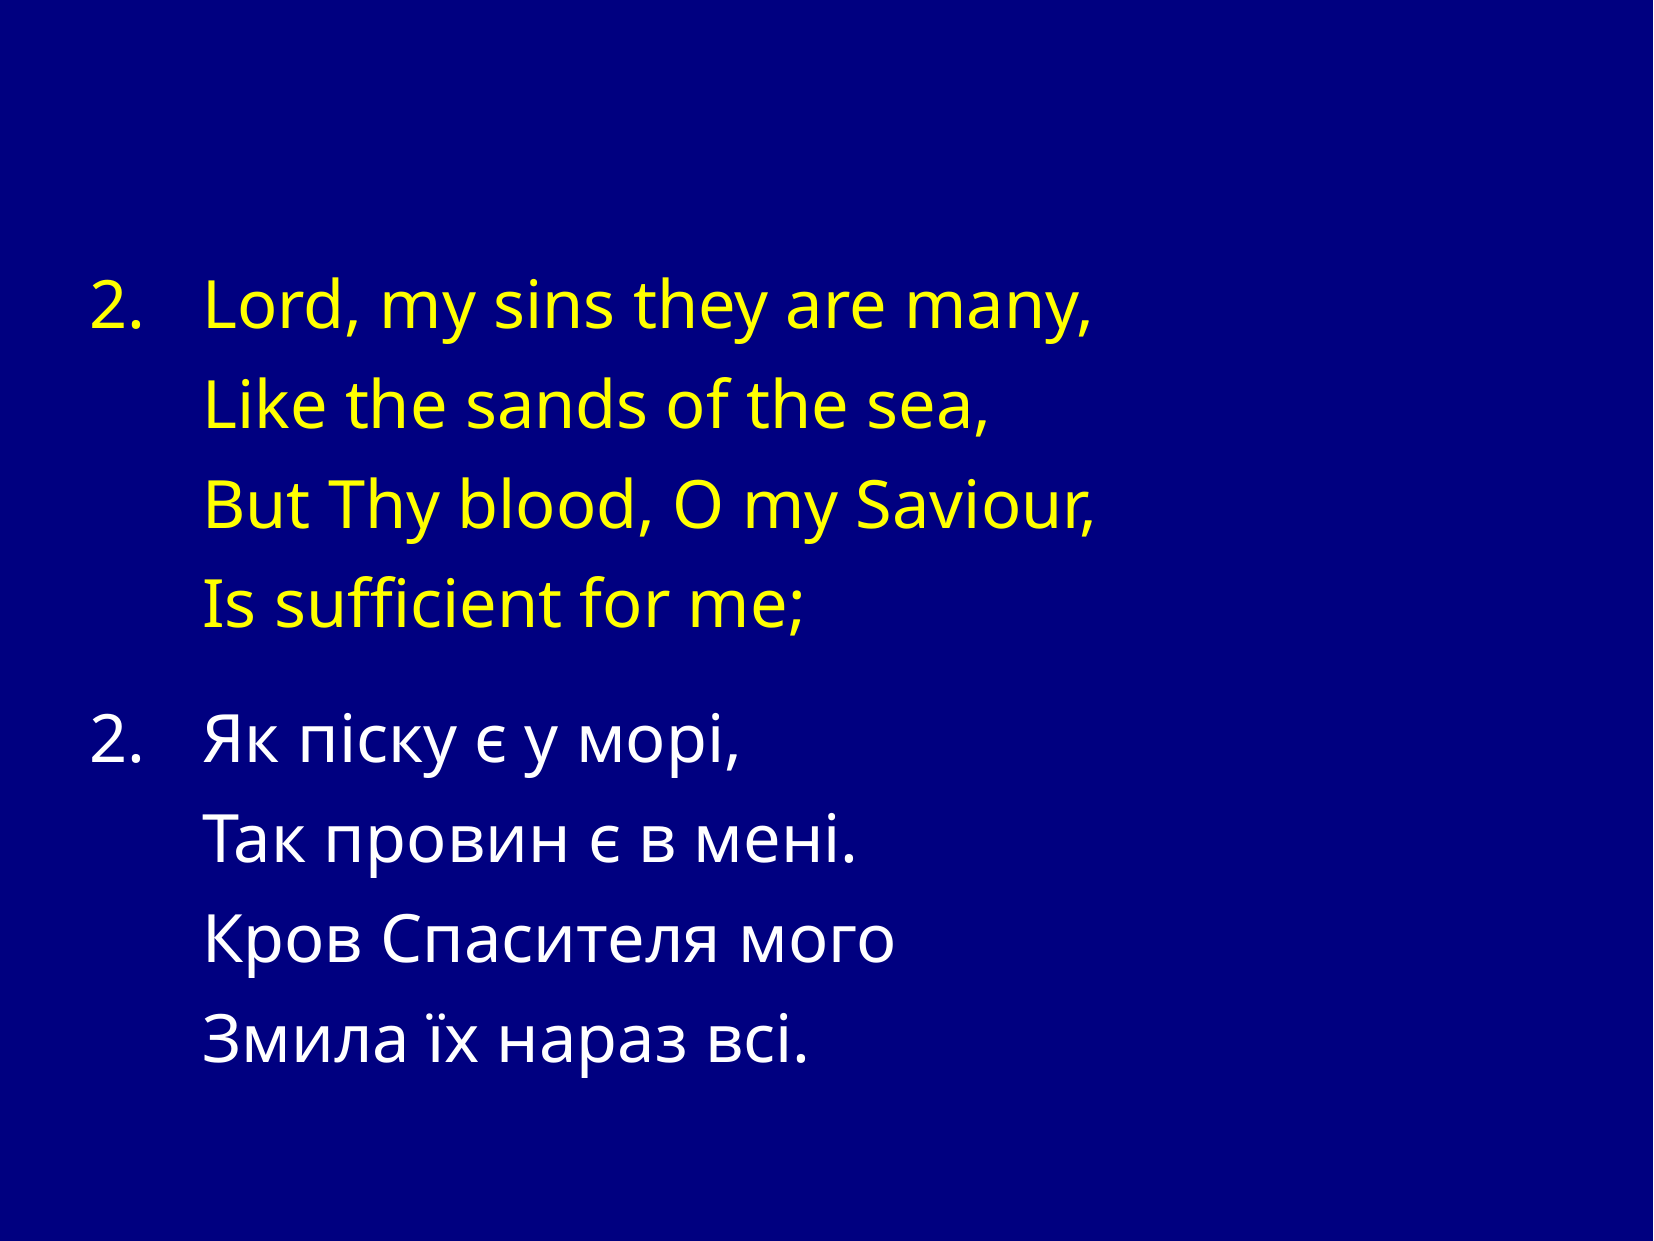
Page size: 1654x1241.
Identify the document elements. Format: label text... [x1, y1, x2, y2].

text_box 2. Як піску є у морі, Так провин є в мені. Кров Спасителя мого Змила їх нараз всі. [75, 675, 1576, 1163]
text_box 2. Lord, my sins they are many, Like the sands of the sea, But Thy blood, O my Saviour, Is sufficient for me; [75, 150, 1576, 638]
